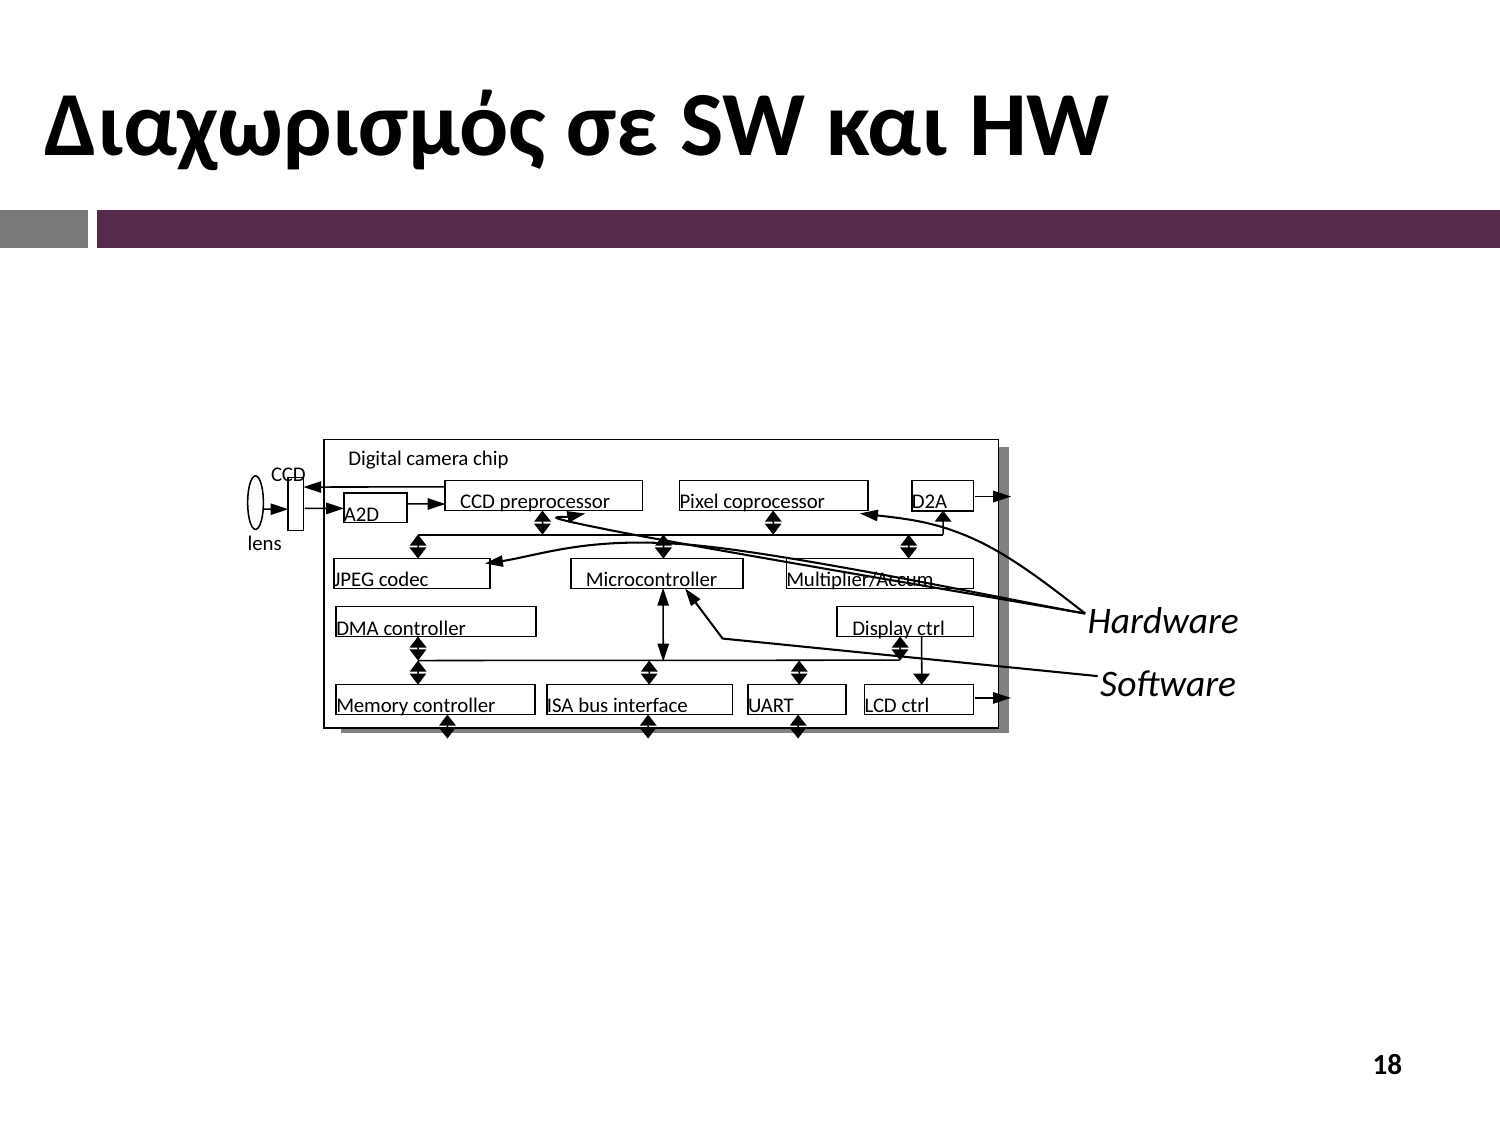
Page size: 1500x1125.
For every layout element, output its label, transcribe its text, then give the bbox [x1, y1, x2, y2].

text_box Multiplier/Accum [801, 558, 973, 588]
text_box LCD ctrl [865, 685, 973, 714]
text_box Digital camera chip [348, 445, 509, 470]
text_box Microcontroller [571, 558, 743, 588]
text_box Hardware [1072, 588, 1261, 649]
text_box D2A [914, 496, 921, 507]
text_box [324, 488, 445, 508]
text_box CCD preprocessor [445, 480, 643, 510]
text_box DMA controller [336, 607, 536, 636]
text_box [1312, 1025, 1463, 1101]
text_box JPEG codec [334, 558, 490, 588]
text_box UART [748, 685, 846, 714]
text_box [247, 475, 264, 530]
title Διαχωρισμός σε SW και HW [29, 24, 1471, 213]
text_box Pixel coprocessor [680, 480, 868, 510]
text_box ISA bus interface [547, 685, 733, 714]
text_box [288, 486, 304, 531]
text_box Display ctrl [837, 607, 973, 636]
text_box Software [1085, 651, 1273, 712]
text_box [324, 439, 1009, 739]
text_box A2D [344, 493, 407, 523]
text_box Memory controller [336, 685, 535, 714]
text_box D2A [912, 481, 973, 511]
text_box Multiplier/Accum [786, 564, 924, 588]
text_box lens [248, 530, 282, 555]
text_box CCD [271, 461, 306, 486]
